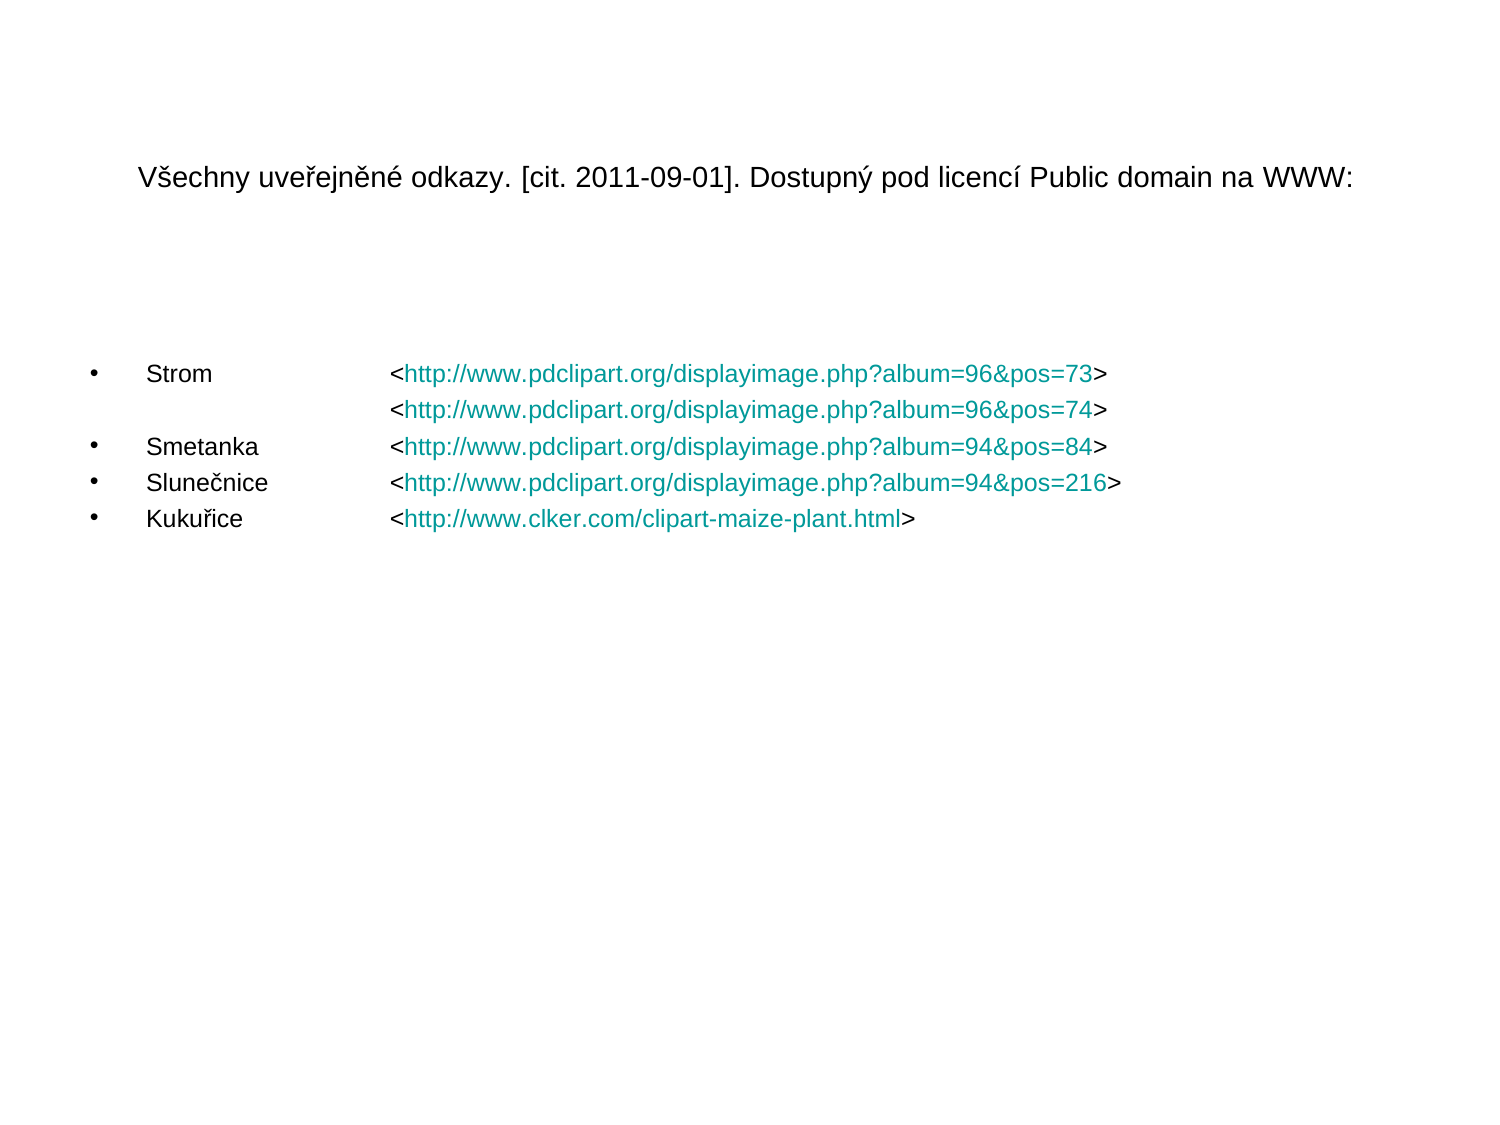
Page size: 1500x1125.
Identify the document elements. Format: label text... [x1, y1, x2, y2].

title Všechny uveřejněné odkazy. [cit. 2011-09-01]. Dostupný pod licencí Public domain na WWW: [75, 99, 1426, 288]
list Strom <http://www.pdclipart.org/displayimage.php?album=96&pos=73> <http://www.pdclipart.org/displayimage.php?album=96&pos=74> Smetanka <http://www.pdclipart.org/displayimage.php?album=94&pos=84> Slunečnice <http://www.pdclipart.org/displayimage.php?album=94&pos=216> Kukuřice <http://www.clker.com/clipart-maize-plant.html> [75, 350, 1426, 1006]
